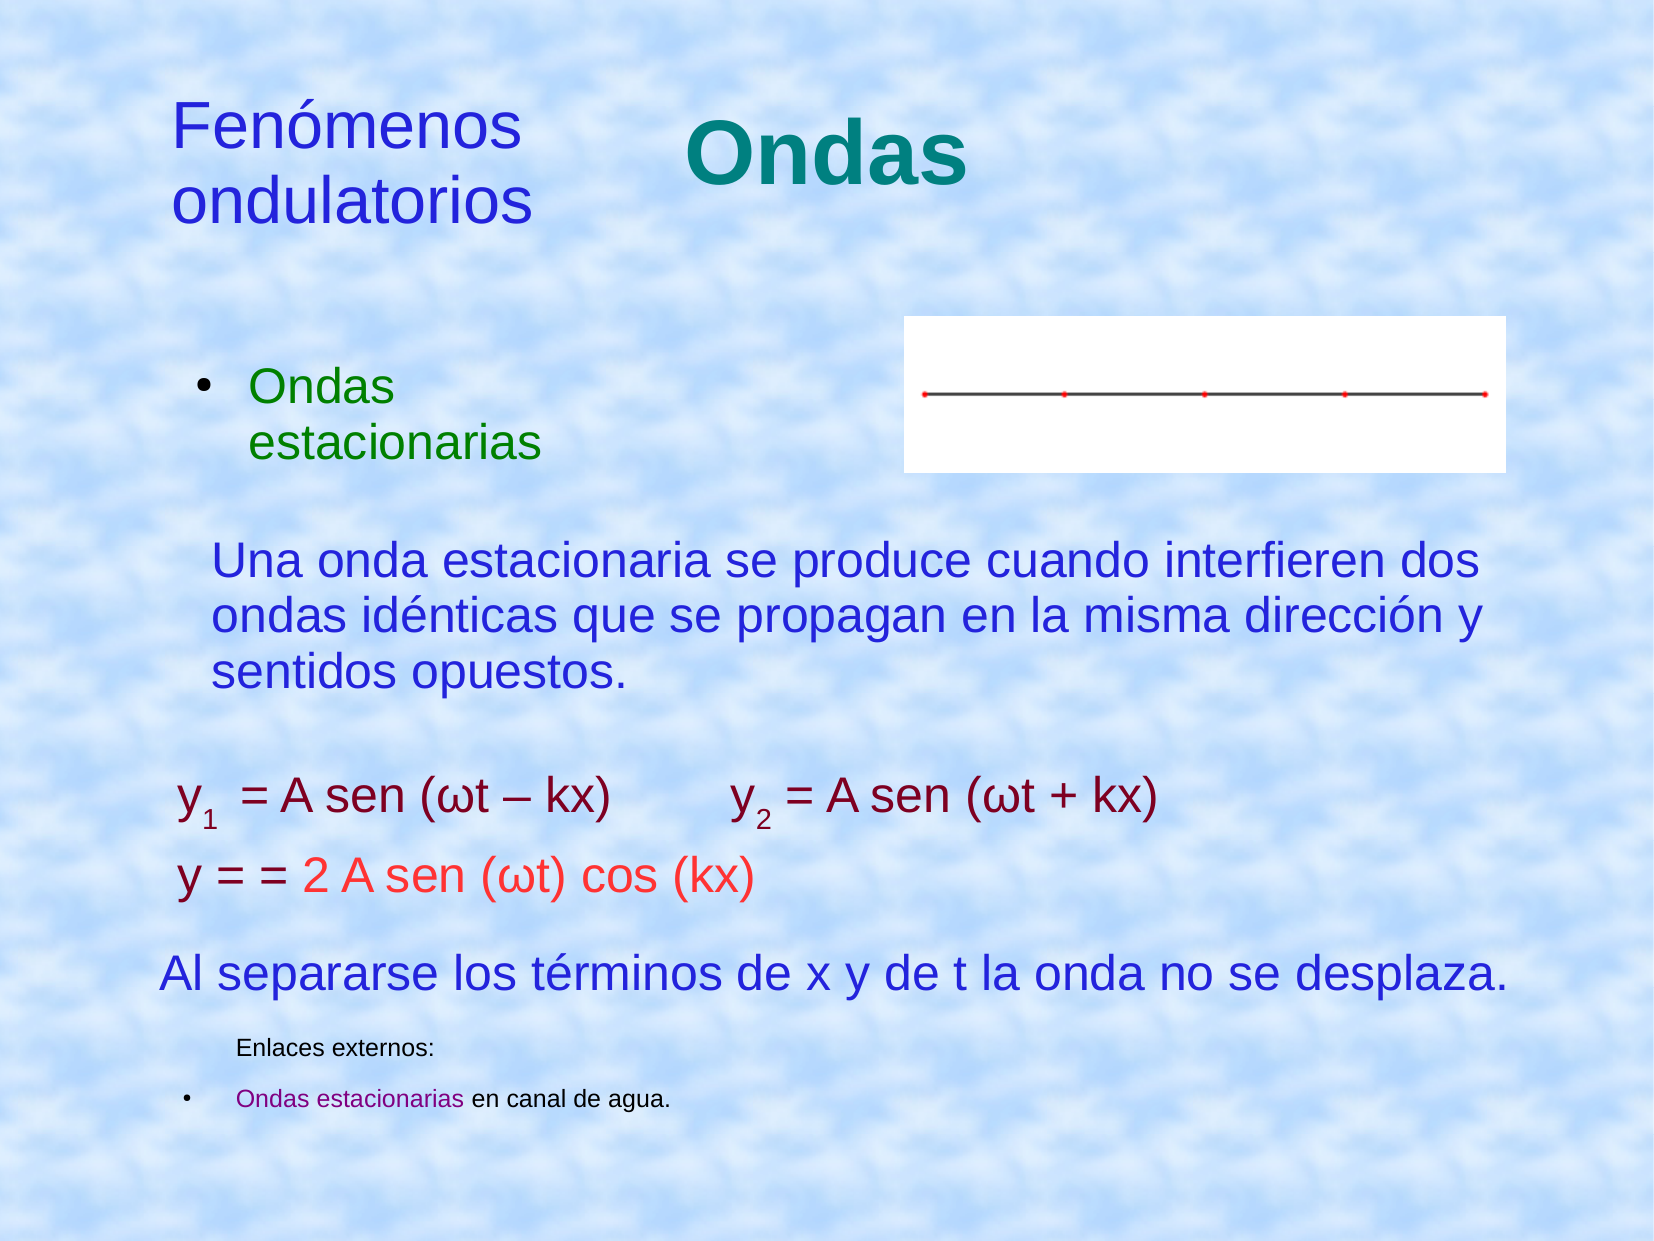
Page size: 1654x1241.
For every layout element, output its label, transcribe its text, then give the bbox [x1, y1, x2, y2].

list Fenómenos ondulatorios [100, 88, 827, 266]
text_box Enlaces externos: Ondas estacionarias en canal de agua. [94, 1033, 1063, 1166]
list Una onda estacionaria se produce cuando interfieren dos ondas idénticas que se propagan en la misma dirección y sentidos opuestos. [141, 531, 1529, 710]
text_box y = = 2 A sen (ωt) cos (kx) [177, 847, 1327, 916]
text_box y2 = A sen (ωt + kx) [730, 767, 1300, 836]
title Ondas [82, 49, 1571, 257]
text_box Ondas estacionarias [91, 295, 650, 502]
picture [0, 0, 1654, 1241]
list Al separarse los términos de x y de t la onda no se desplaza. [88, 944, 1625, 1034]
text_box y1 = A sen (ωt – kx) [177, 767, 650, 843]
